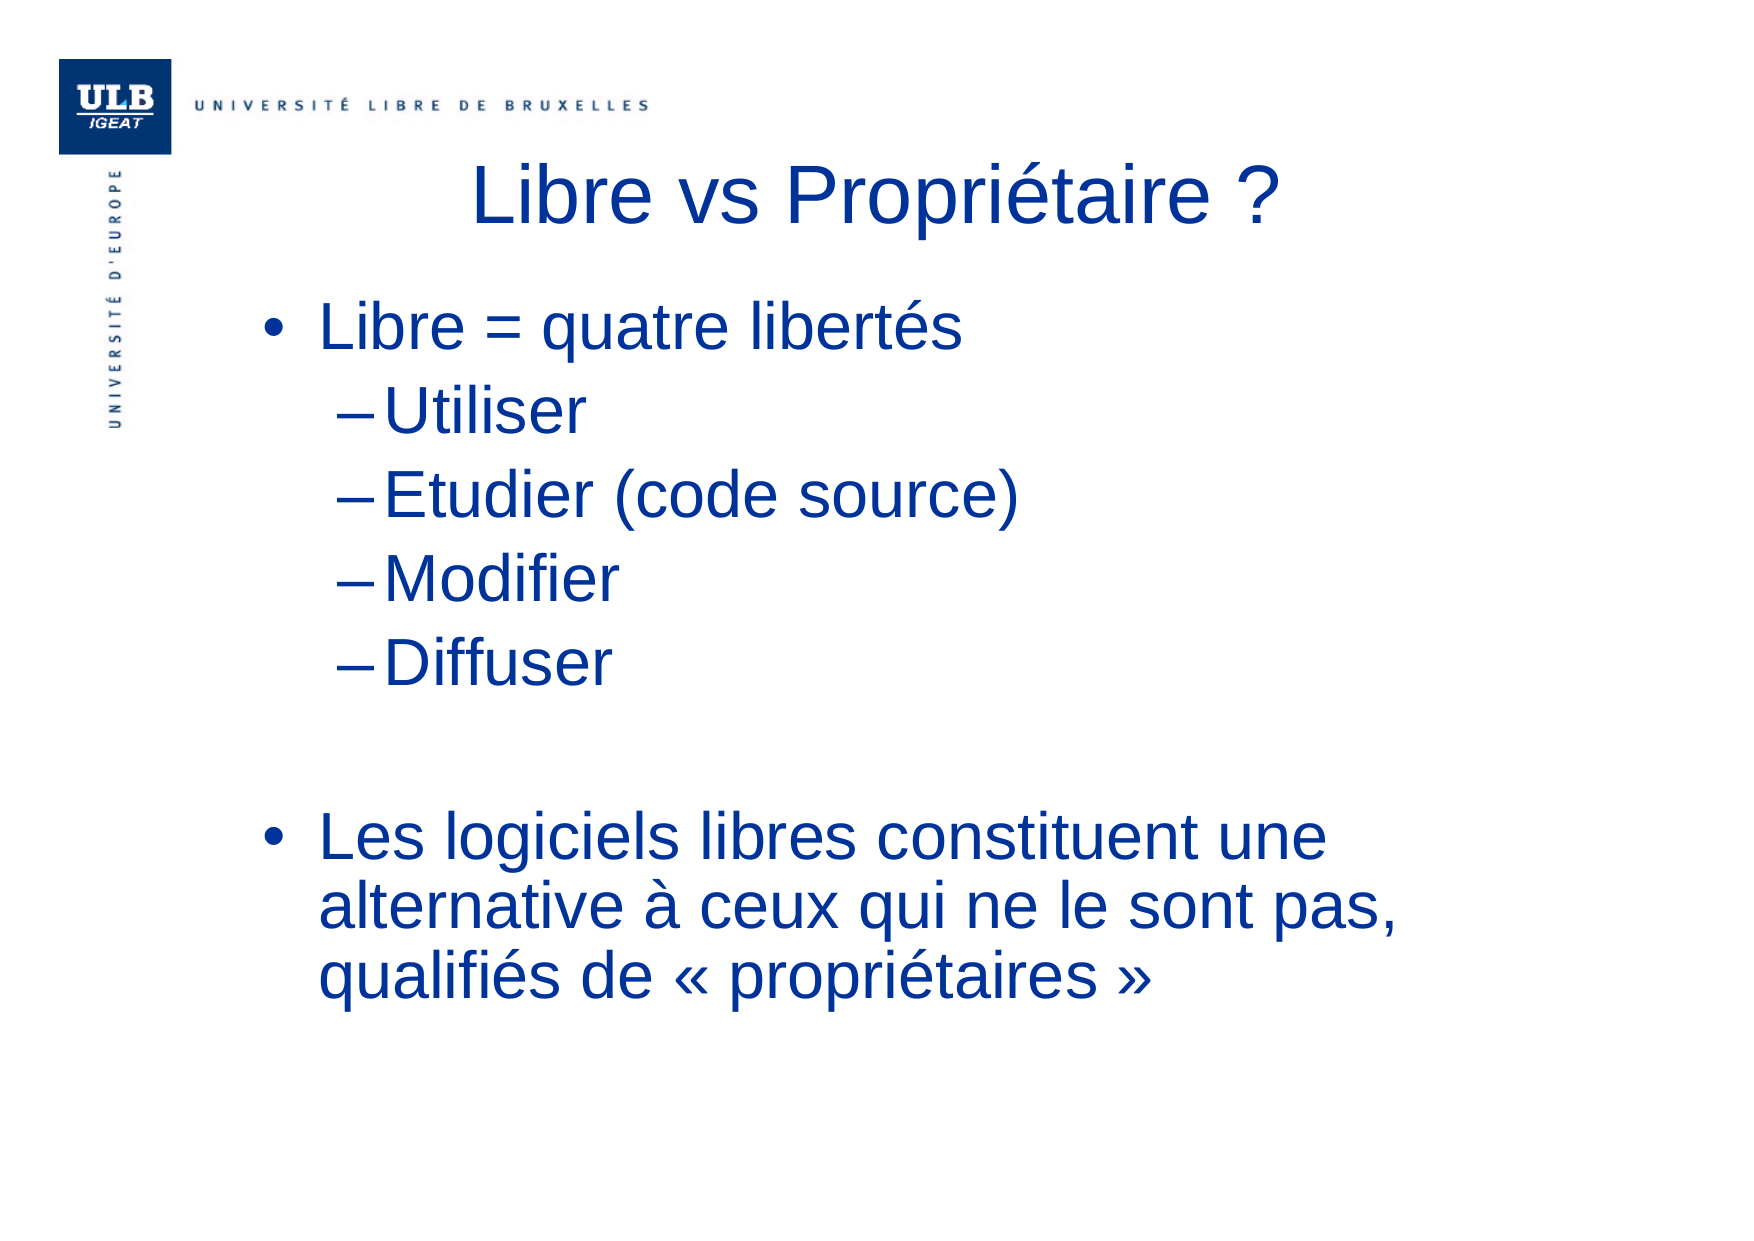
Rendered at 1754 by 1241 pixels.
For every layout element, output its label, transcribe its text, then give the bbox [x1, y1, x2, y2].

picture [59, 59, 1695, 1182]
title Libre vs Propriétaire ? [140, 79, 1613, 294]
list Libre = quatre libertés Utiliser Etudier (code source) Modifier Diffuser Les logiciels libres constituent une alternative à ceux qui ne le sont pas, qualifiés de « propriétaires » [140, 294, 1613, 1107]
